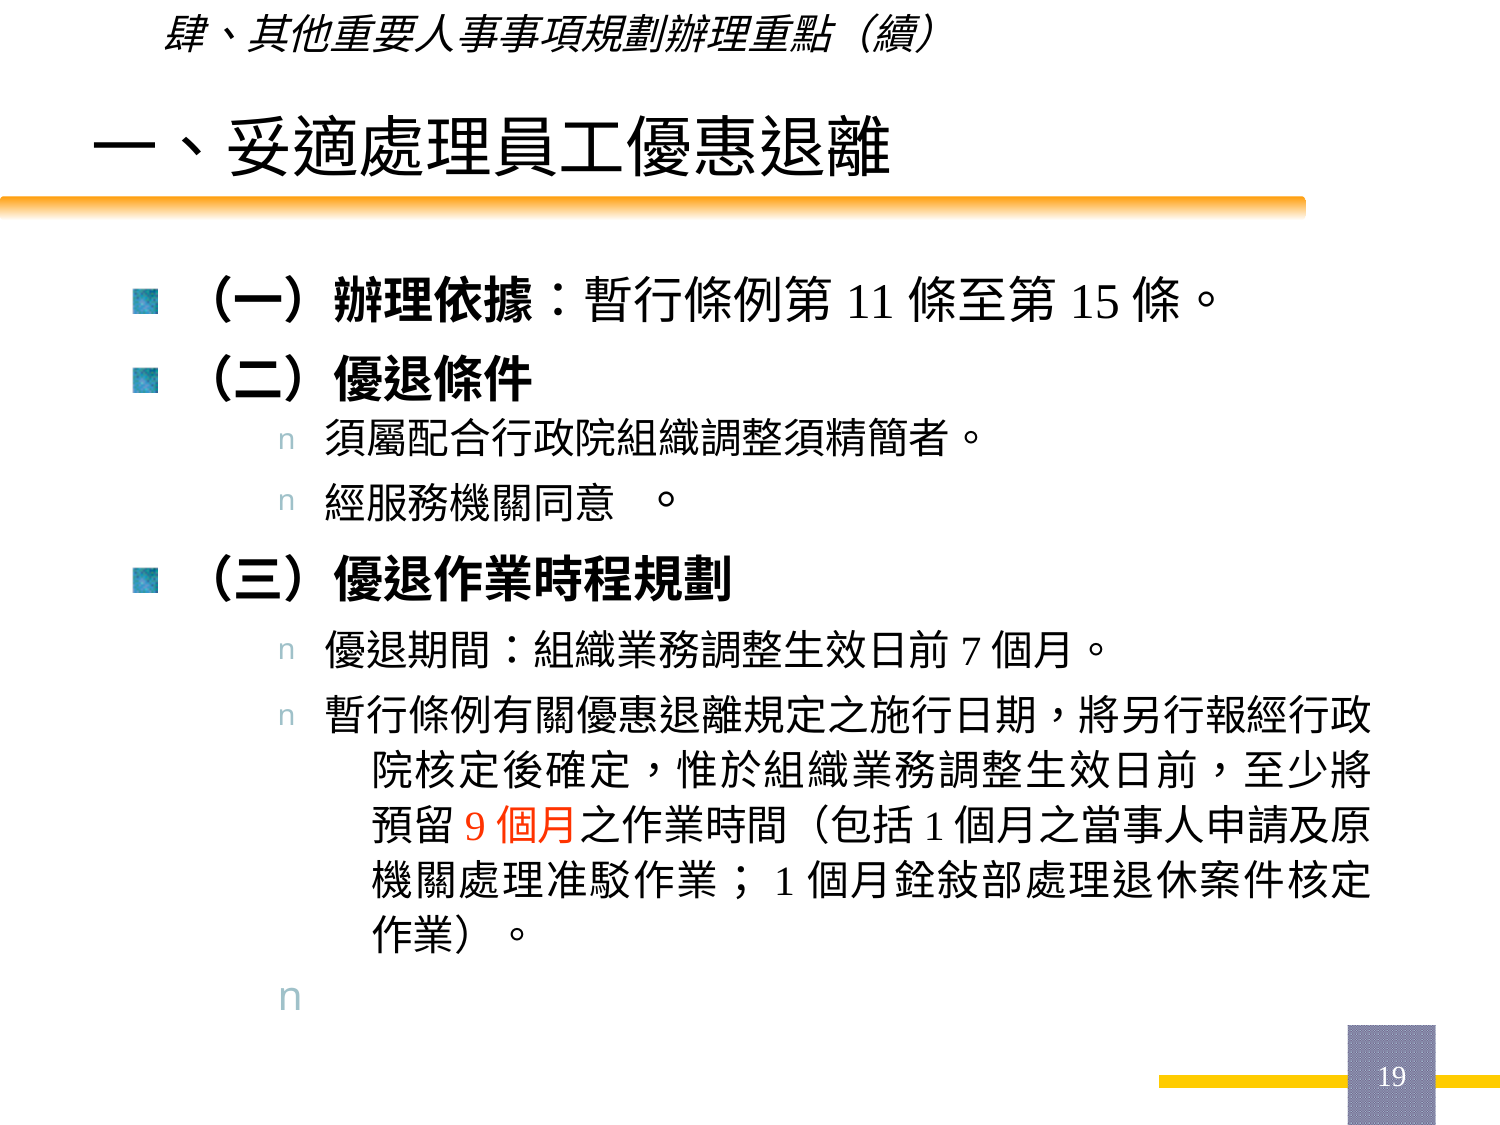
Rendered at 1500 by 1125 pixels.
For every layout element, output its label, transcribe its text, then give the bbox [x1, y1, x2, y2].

text_box [1347, 1025, 1436, 1125]
list （一）辦理依據：暫行條例第11條至第15條。 （二）優退條件 須屬配合行政院組織調整須精簡者。 經服務機關同意 。 （三）優退作業時程規劃 優退期間：組織業務調整生效日前7個月。 暫行條例有關優惠退離規定之施行日期，將另行報經行政院核定後確定，惟於組織業務調整生效日前，至少將預留9個月之作業時間（包括1個月之當事人申請及原機關處理准駁作業；1個月銓敍部處理退休案件核定作業）。 [112, 255, 1388, 1000]
title 一、妥適處理員工優惠退離 [76, 54, 1500, 193]
text_box 肆、其他重要人事事項規劃辦理重點（續） [147, 0, 1459, 66]
